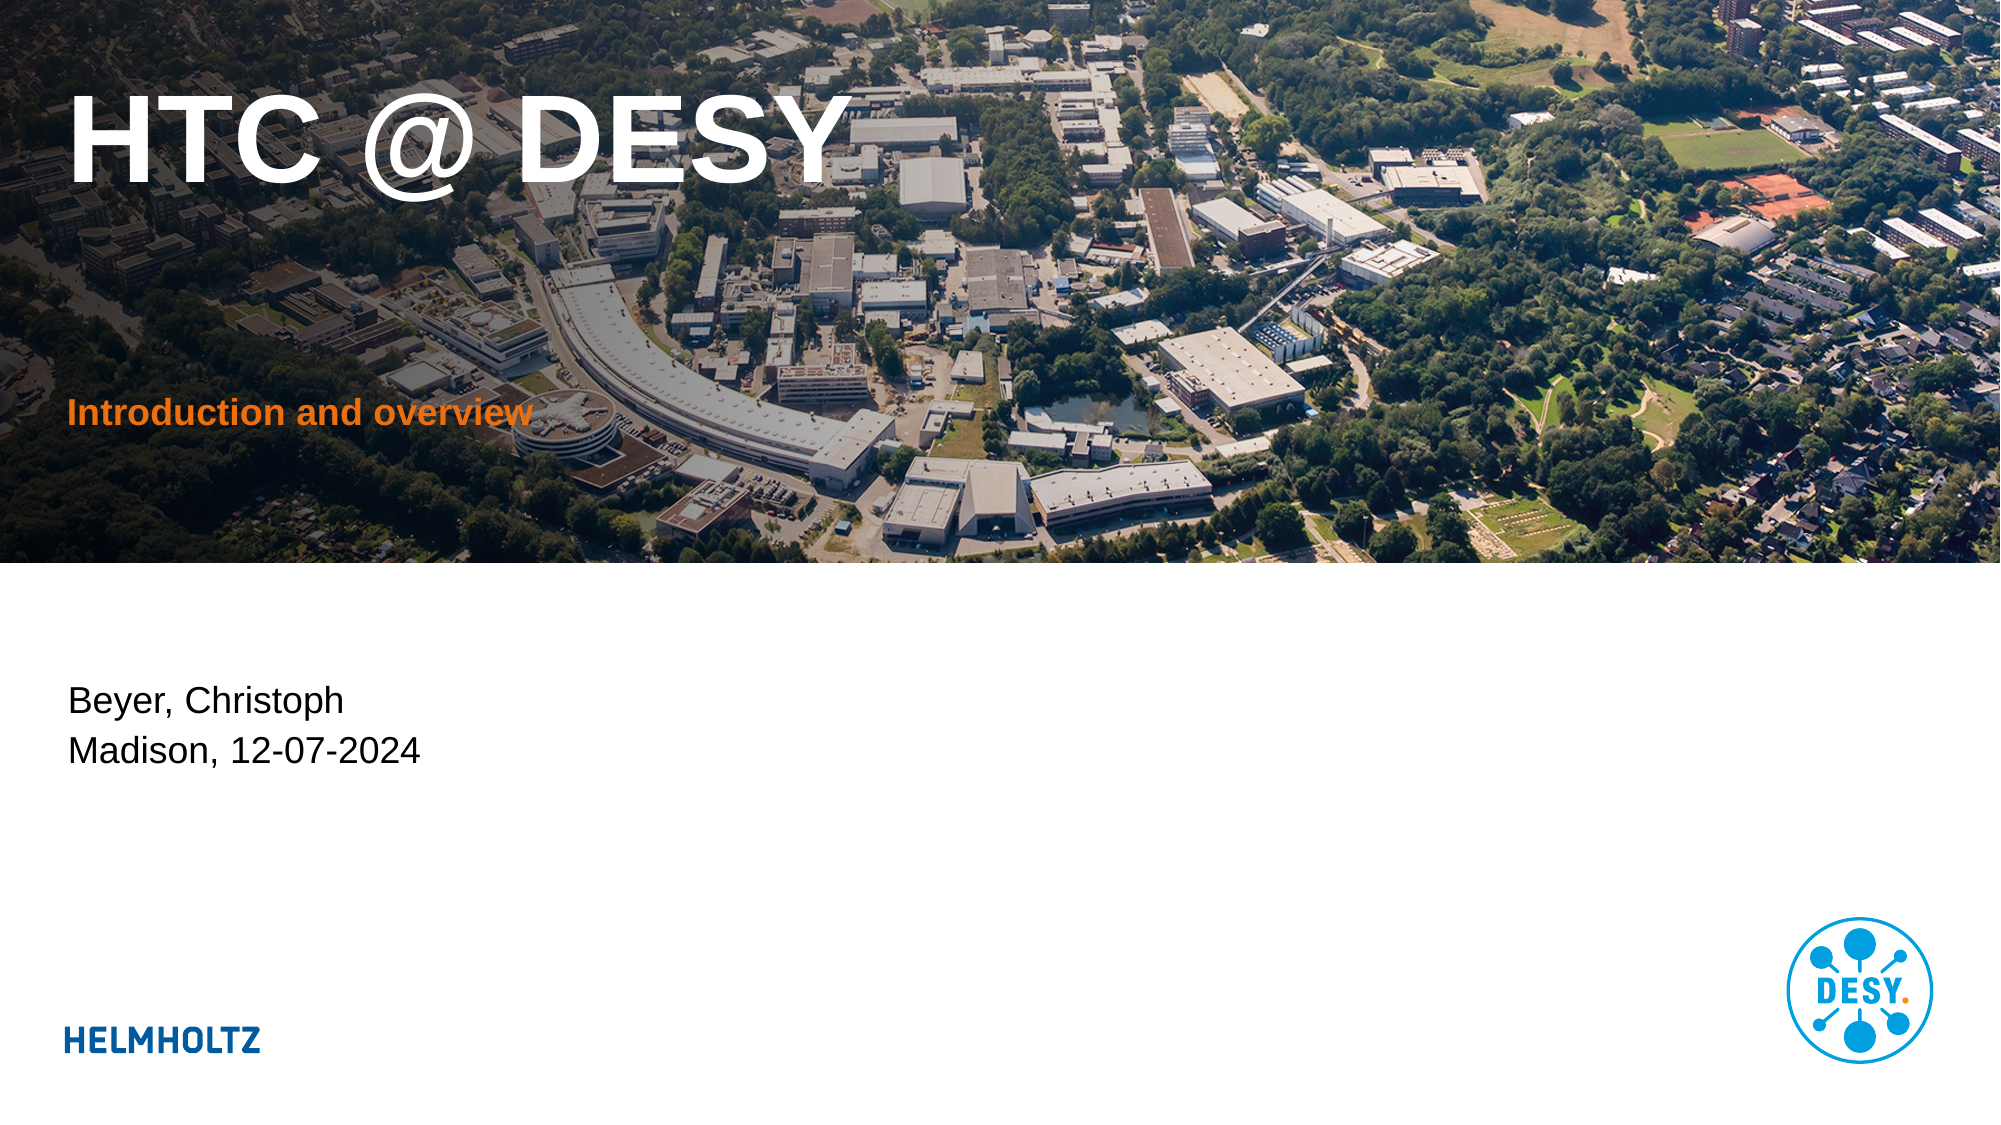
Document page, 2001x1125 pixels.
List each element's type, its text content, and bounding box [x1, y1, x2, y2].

list Beyer, Christoph Madison, 12-07-2024 [67, 672, 1933, 787]
title HTC @ DESY [66, 57, 1933, 238]
subtitle Introduction and overview [66, 383, 1933, 529]
picture [0, 0, 2000, 563]
